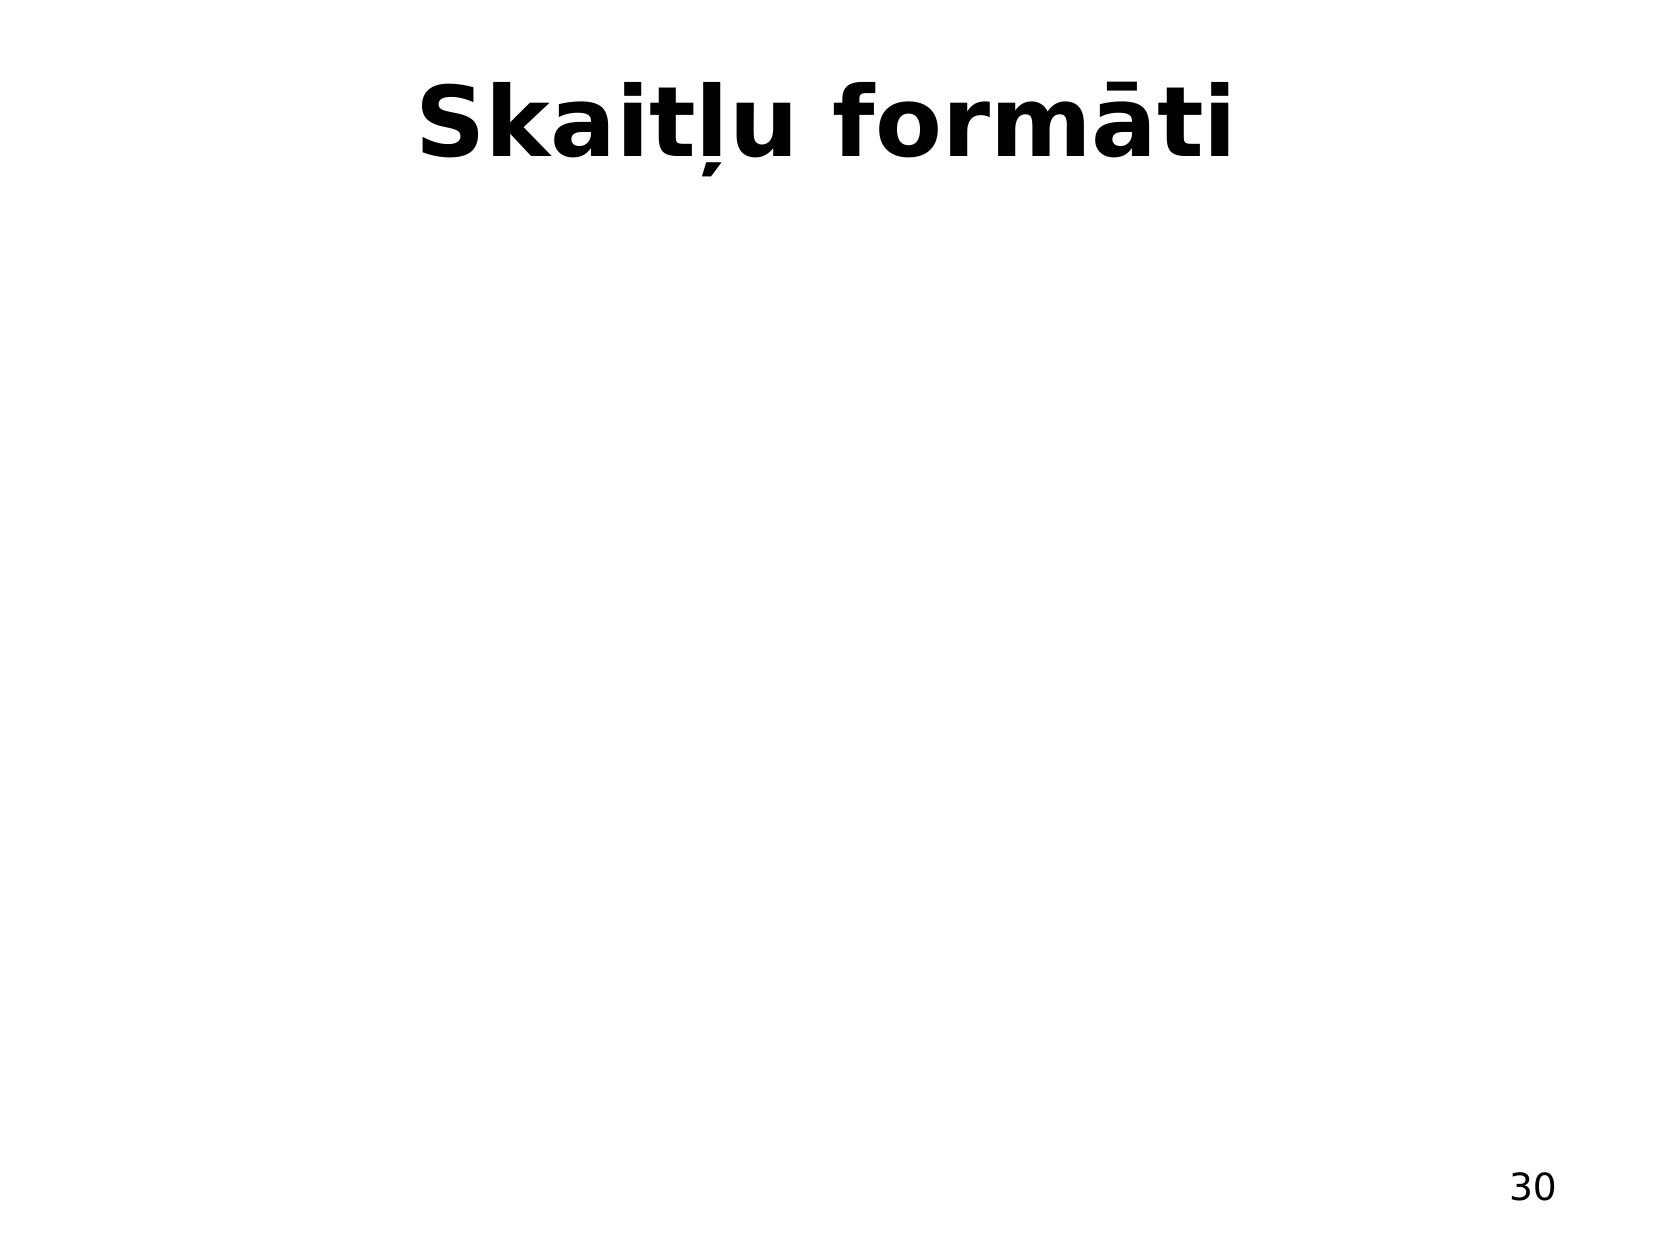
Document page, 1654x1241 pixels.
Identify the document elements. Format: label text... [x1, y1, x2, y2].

title Skaitļu formāti [82, 49, 1571, 196]
